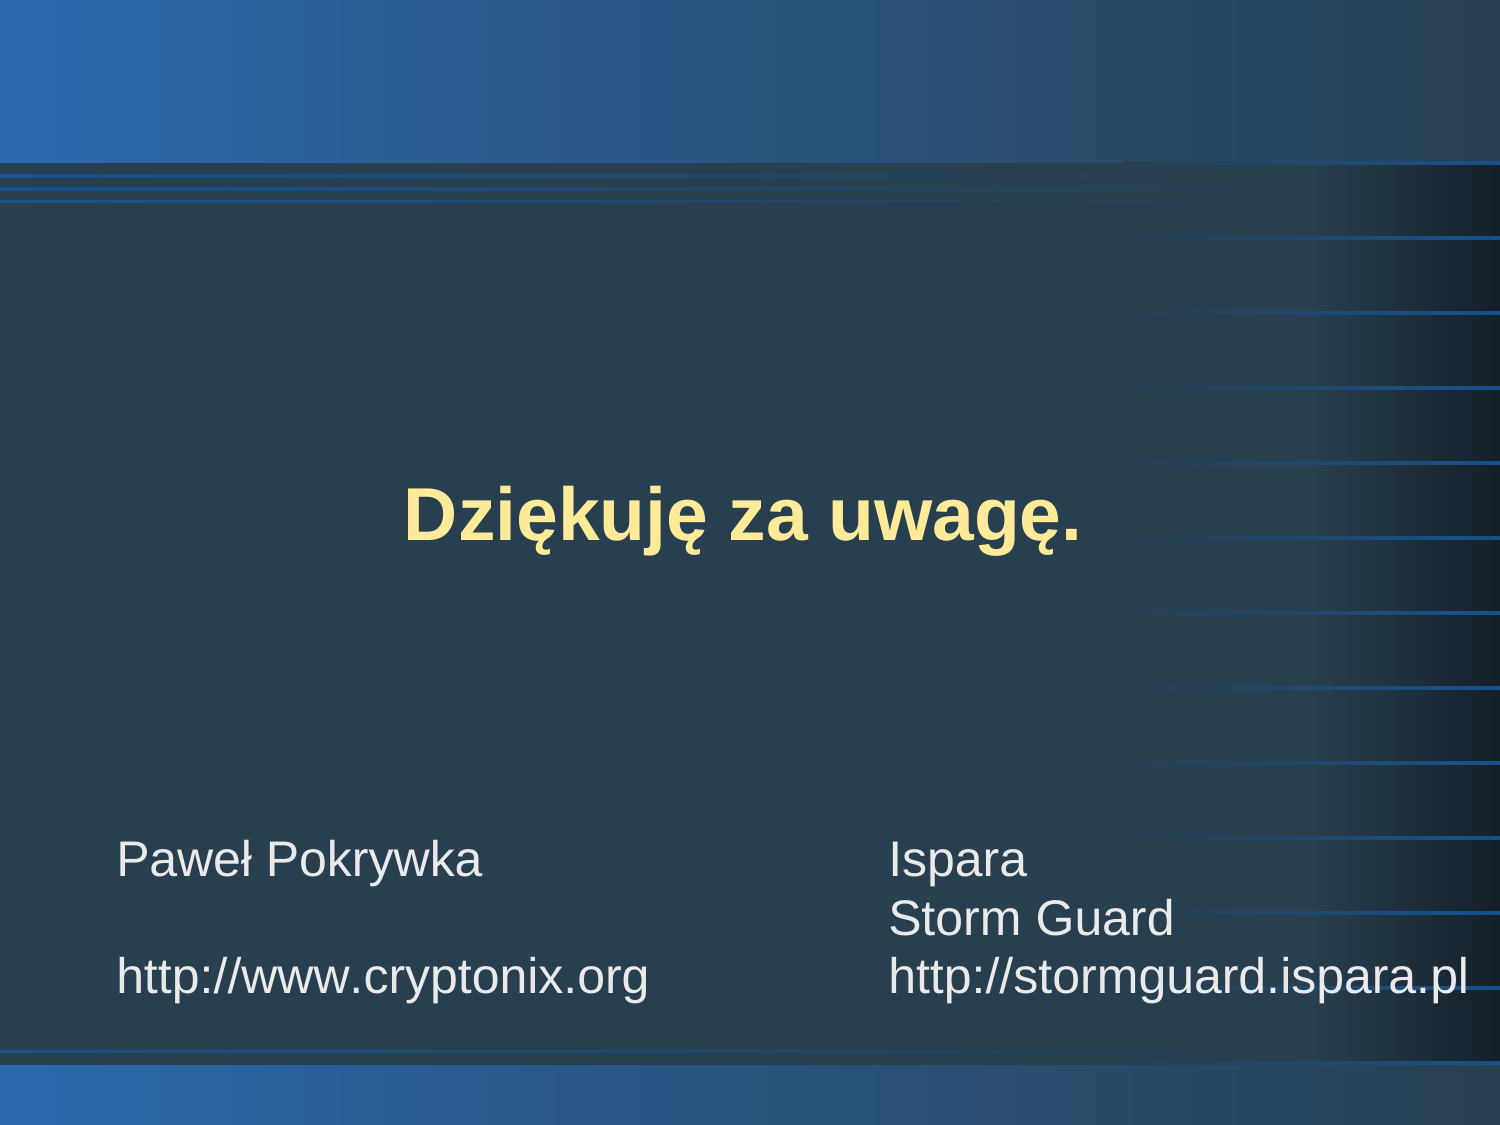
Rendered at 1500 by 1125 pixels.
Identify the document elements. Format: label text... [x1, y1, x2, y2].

title Dziękuję za uwagę. [80, 449, 1406, 575]
text_box Ispara Storm Guard http://stormguard.ispara.pl [884, 825, 1463, 1006]
text_box Paweł Pokrywka http://www.cryptonix.org [112, 825, 644, 1006]
